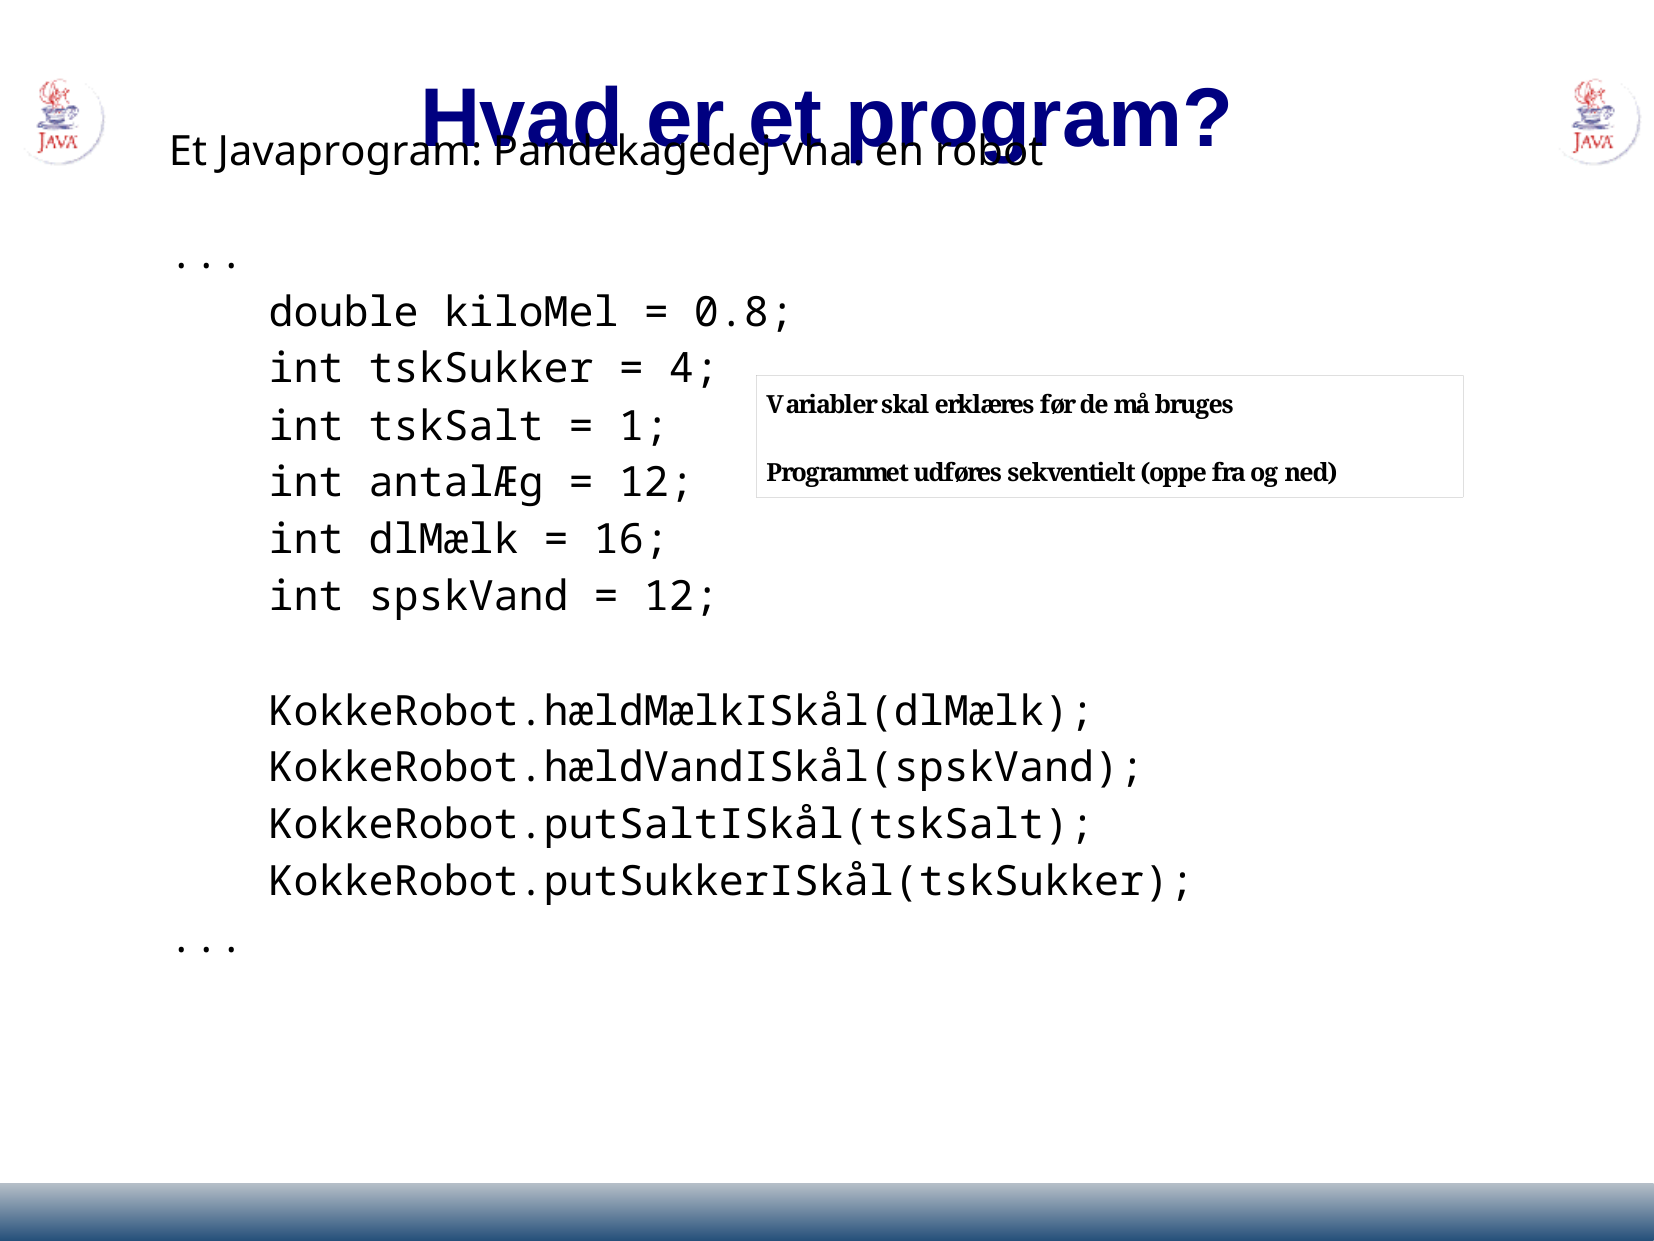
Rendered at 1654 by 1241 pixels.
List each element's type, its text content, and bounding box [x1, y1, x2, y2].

picture [10, 71, 105, 169]
title Hvad er et program? [105, 14, 1549, 222]
subtitle Et Javaprogram: Pandekagedej vha. en robot ... double kiloMel = 0.8; int tskSukker = 4; int tskSalt = 1; int antalÆg = 12; int dlMælk = 16; int spskVand = 12; KokkeRobot.hældMælkISkål(dlMælk); KokkeRobot.hældVandISkål(spskVand); KokkeRobot.putSaltISkål(tskSalt); KokkeRobot.putSukkerISkål(tskSukker); ... [168, 148, 1446, 1031]
picture [1549, 71, 1645, 169]
chart [702, 338, 1518, 513]
